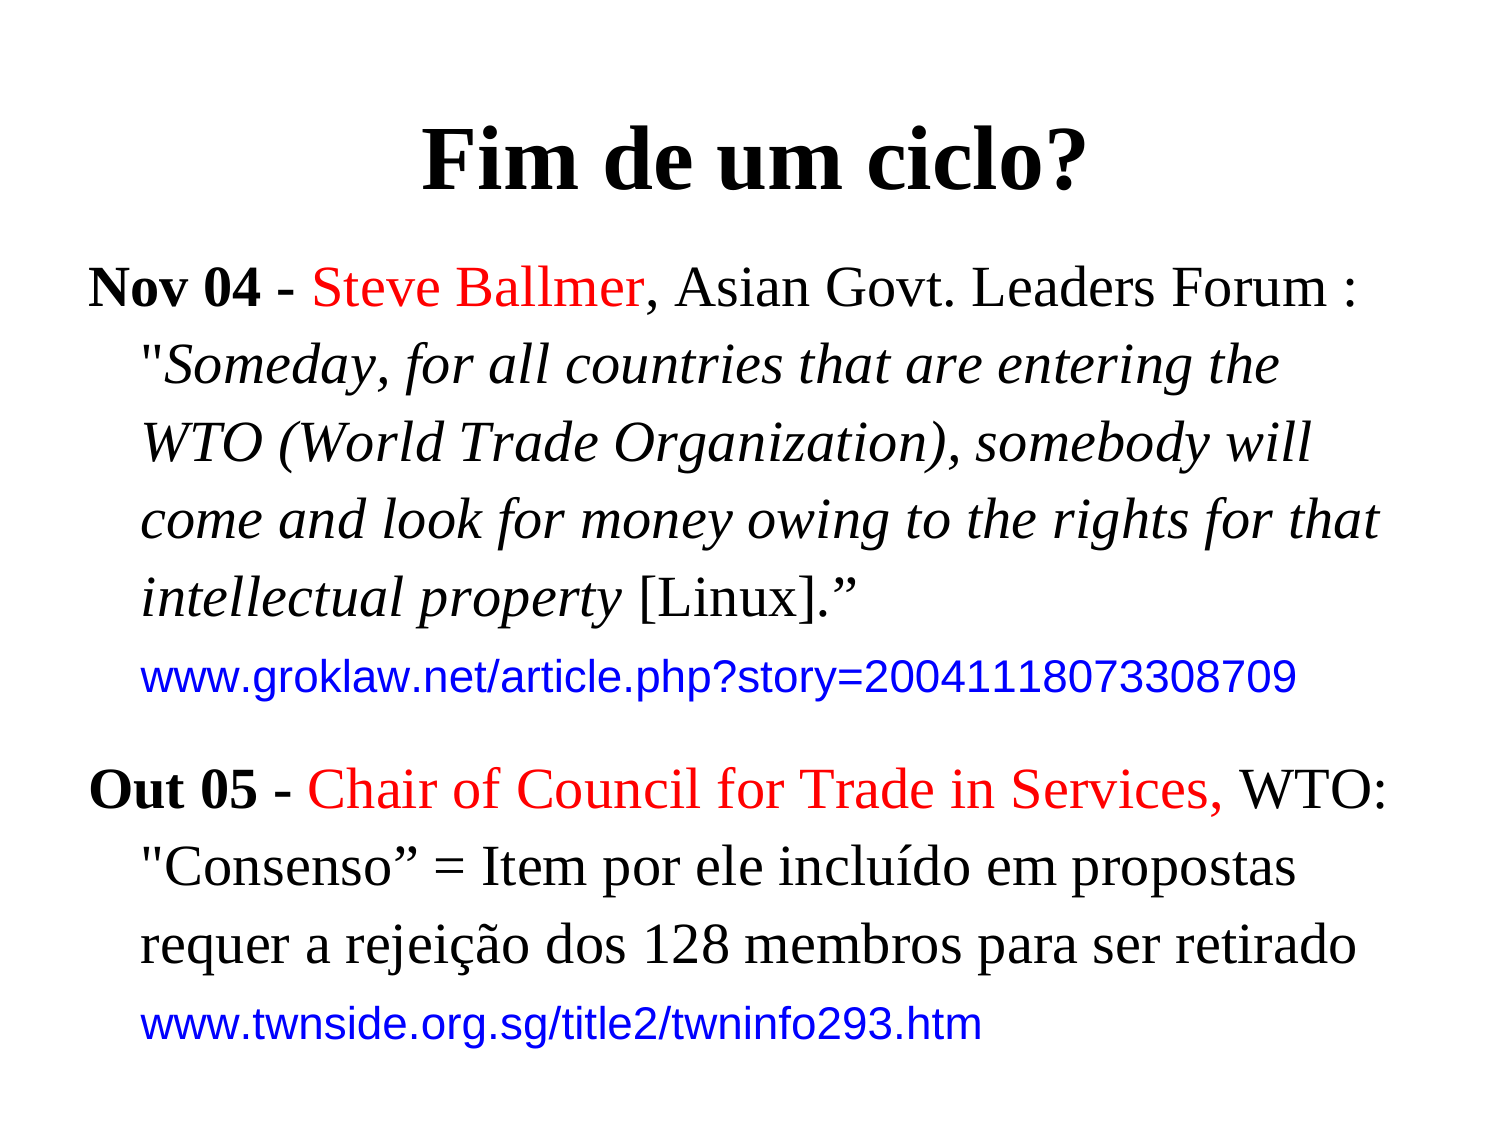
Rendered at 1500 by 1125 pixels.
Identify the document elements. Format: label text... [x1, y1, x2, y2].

title Fim de um ciclo? [85, 73, 1405, 244]
text_box Nov 04 - Steve Ballmer, Asian Govt. Leaders Forum : "Someday, for all countries that are entering the WTO (World Trade Organization), somebody will come and look for money owing to the rights for that intellectual property [Linux].” www.groklaw.net/article.php?story=20041118073308709 Out 05 - Chair of Council for Trade in Services, WTO: "Consenso” = Item por ele incluído em propostas requer a rejeição dos 128 membros para ser retirado www.twnside.org.sg/title2/twninfo293.htm [85, 241, 1418, 1063]
